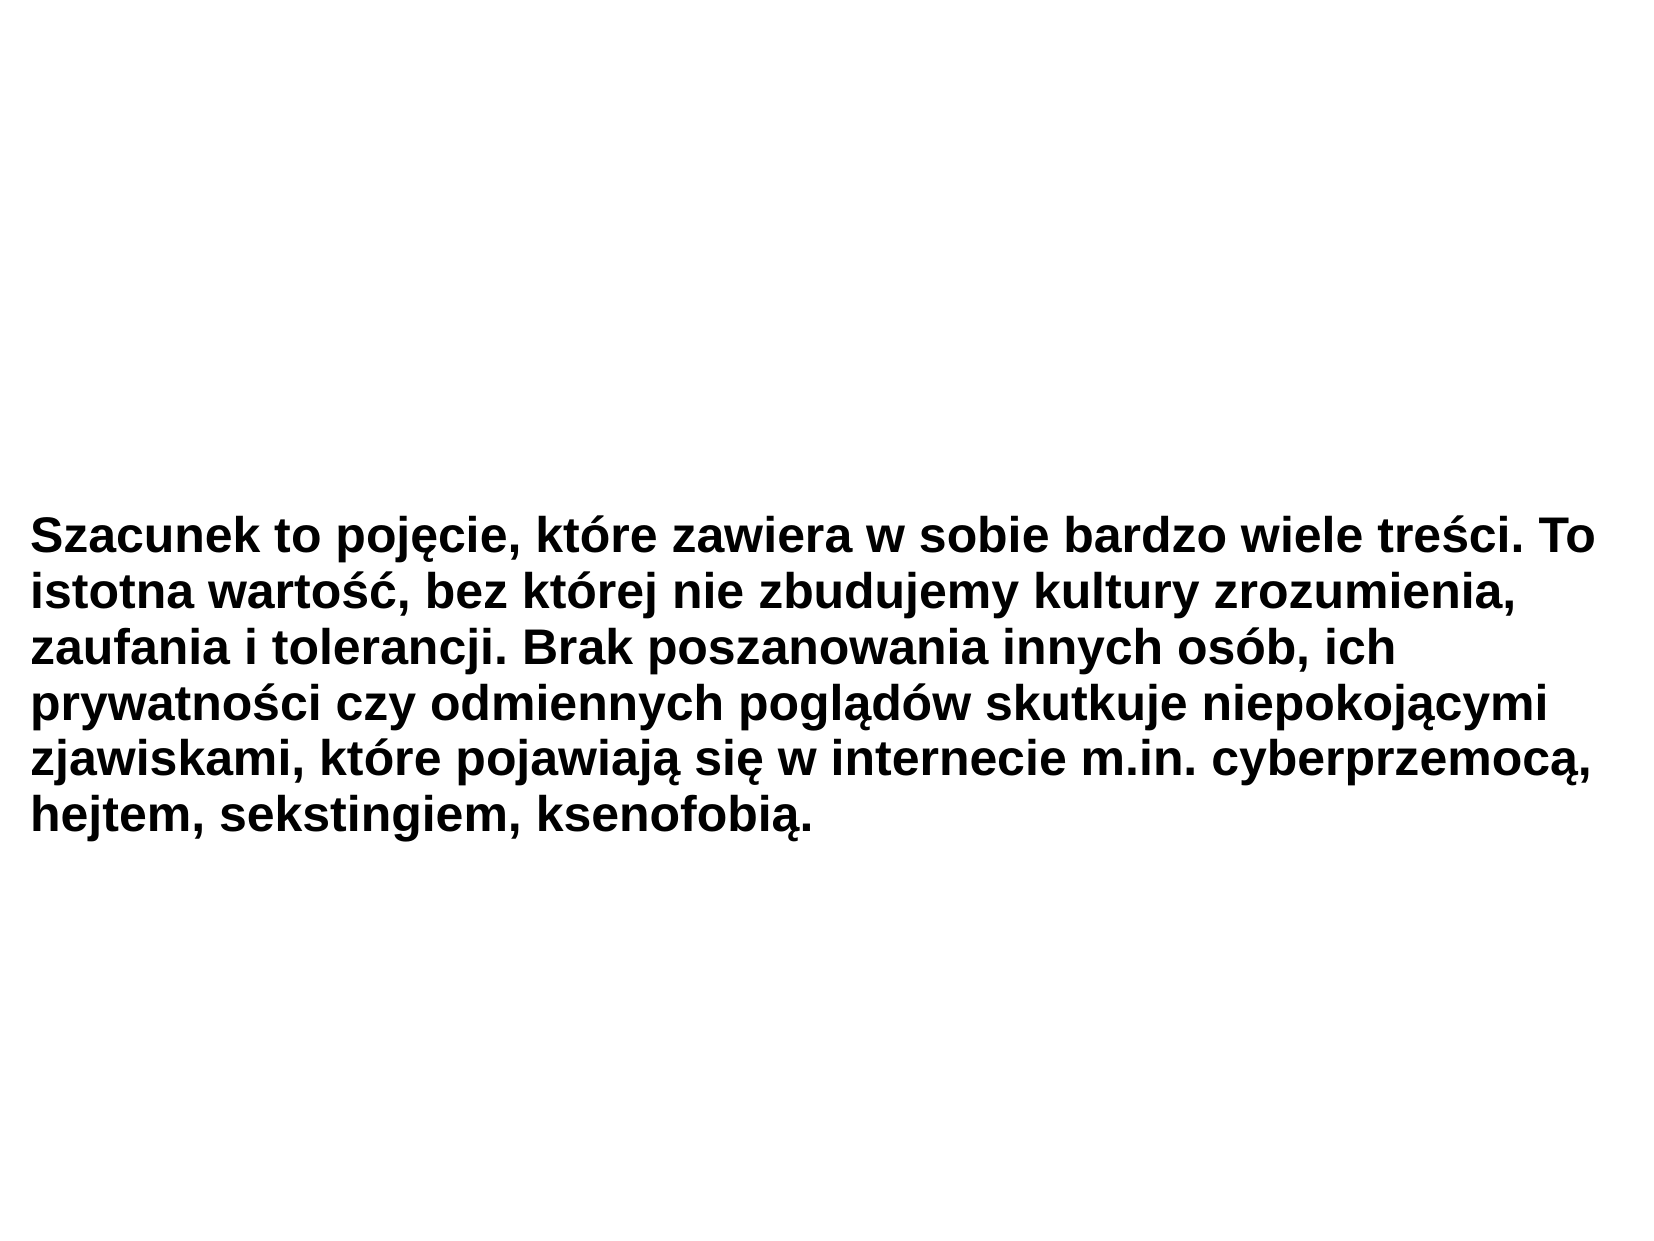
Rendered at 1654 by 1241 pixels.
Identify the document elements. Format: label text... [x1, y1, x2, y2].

text_box Szacunek to pojęcie, które zawiera w sobie bardzo wiele treści. To istotna wartość, bez której nie zbudujemy kultury zrozumienia, zaufania i tolerancji. Brak poszanowania innych osób, ich prywatności czy odmiennych poglądów skutkuje niepokojącymi zjawiskami, które pojawiają się w internecie m.in. cyberprzemocą, hejtem, sekstingiem, ksenofobią. [15, 500, 1645, 850]
